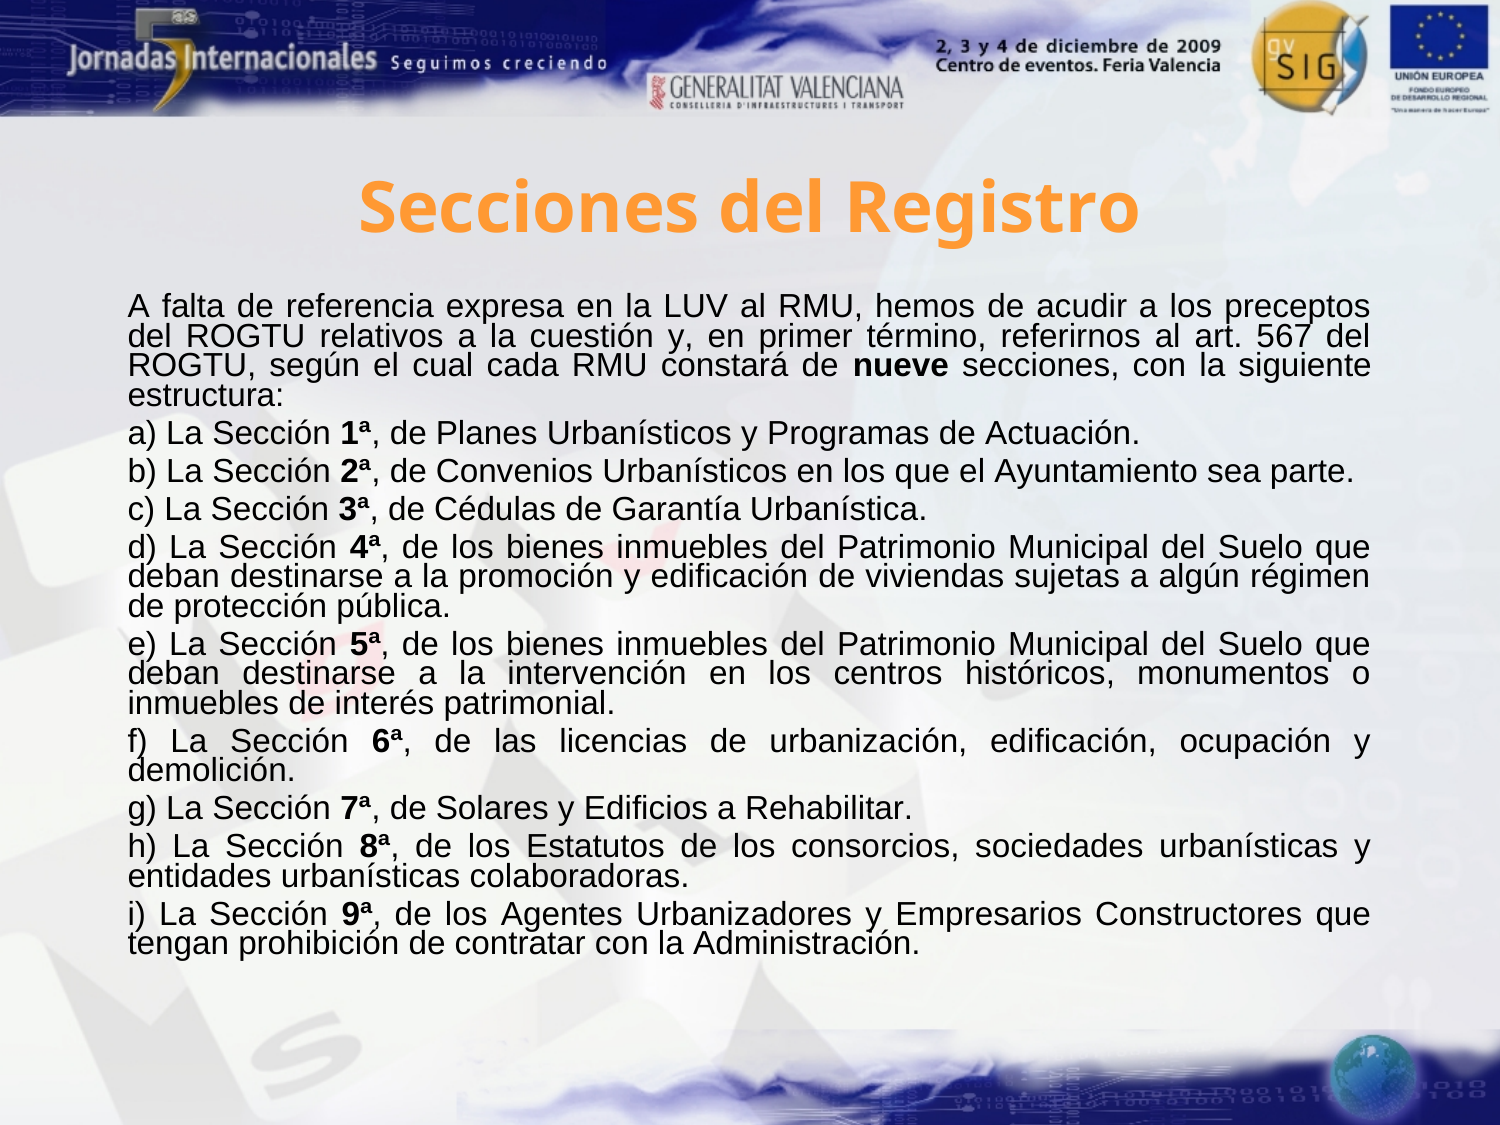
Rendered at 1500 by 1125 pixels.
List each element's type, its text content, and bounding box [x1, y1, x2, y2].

text_box Secciones del Registro [0, 139, 1500, 270]
list A falta de referencia expresa en la LUV al RMU, hemos de acudir a los preceptos del ROGTU relativos a la cuestión y, en primer término, referirnos al art. 567 del ROGTU, según el cual cada RMU constará de nueve secciones, con la siguiente estructura: a) La Sección 1ª, de Planes Urbanísticos y Programas de Actuación. b) La Sección 2ª, de Convenios Urbanísticos en los que el Ayuntamiento sea parte. c) La Sección 3ª, de Cédulas de Garantía Urbanística. d) La Sección 4ª, de los bienes inmuebles del Patrimonio Municipal del Suelo que deban destinarse a la promoción y edificación de viviendas sujetas a algún régimen de protección pública. e) La Sección 5ª, de los bienes inmuebles del Patrimonio Municipal del Suelo que deban destinarse a la intervención en los centros históricos, monumentos o inmuebles de interés patrimonial. f) La Sección 6ª, de las licencias de urbanización, edificación, ocupación y demolición. g) La Sección 7ª, de Solares y Edificios a Rehabilitar. h) La Sección 8ª, de los Estatutos de los consorcios, sociedades urbanísticas y entidades urbanísticas colaboradoras. i) La Sección 9ª, de los Agentes Urbanizadores y Empresarios Constructores que tengan prohibición de contratar con la Administración. [112, 286, 1388, 1020]
picture [0, 0, 1500, 139]
picture [0, 270, 1500, 1125]
